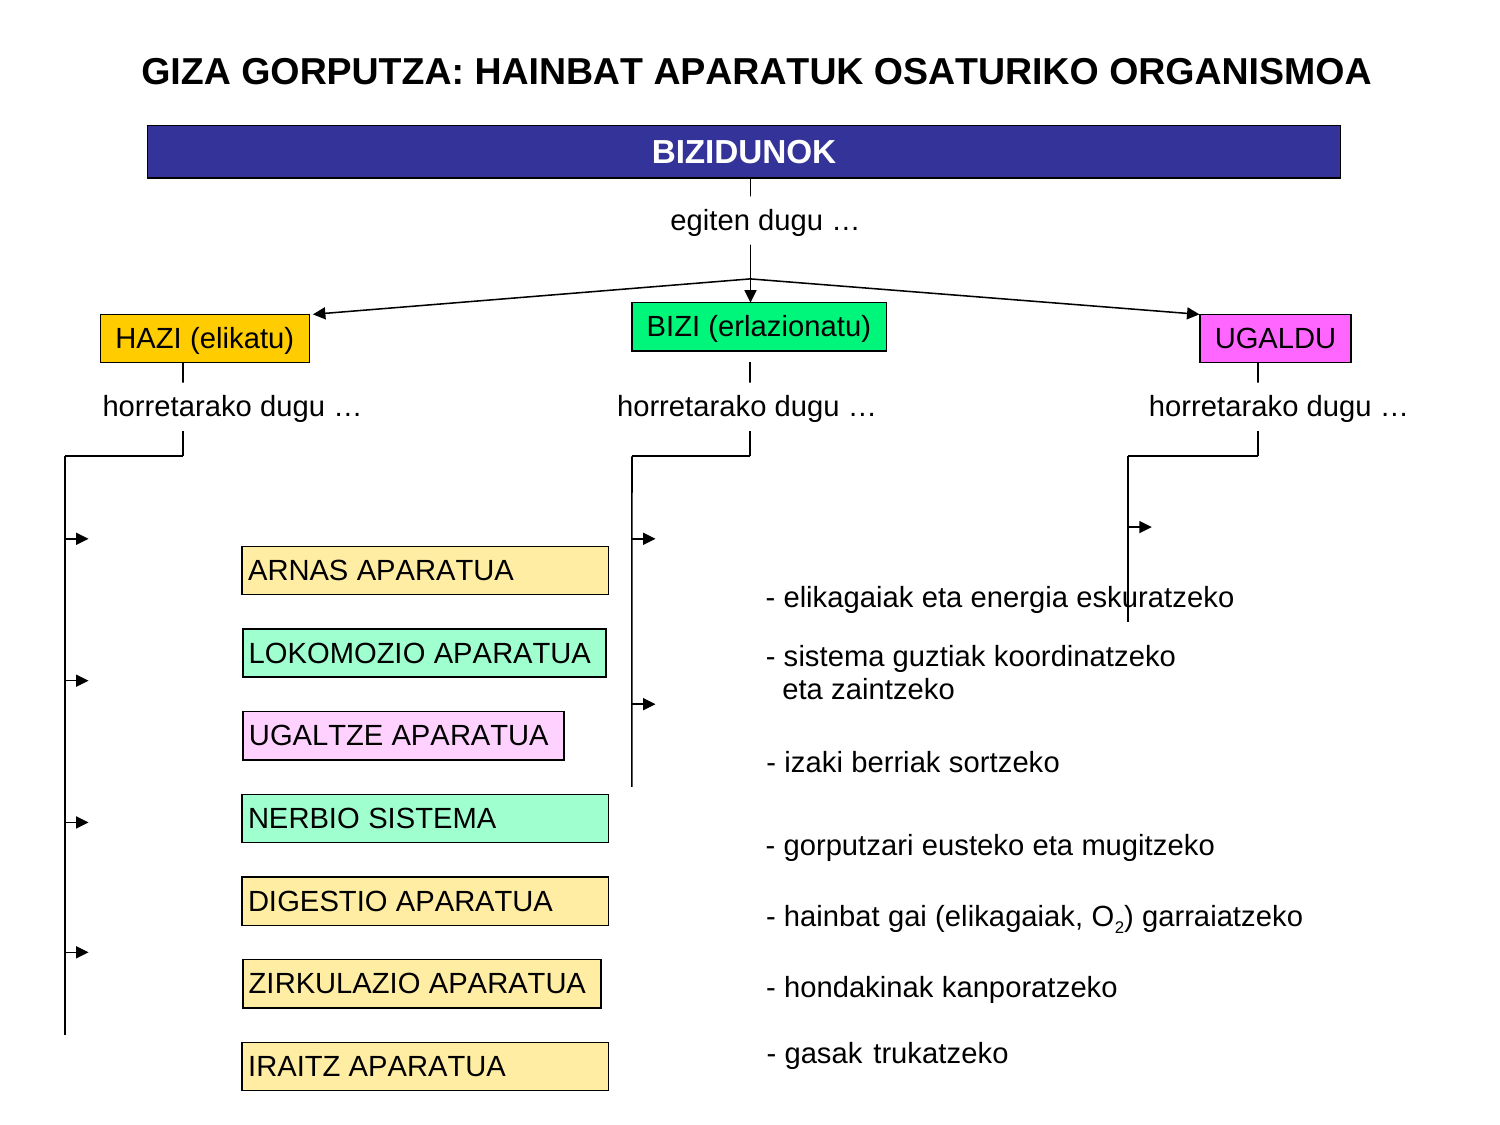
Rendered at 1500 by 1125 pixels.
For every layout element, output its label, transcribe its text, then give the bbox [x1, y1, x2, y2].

text_box - sistema guztiak koordinatzeko eta zaintzeko [759, 632, 1192, 714]
text_box - hondakinak kanporatzeko [760, 963, 1134, 1012]
text_box - gasak trukatzeko [760, 1022, 1024, 1080]
text_box horretarako dugu … [87, 382, 378, 431]
text_box BIZIDUNOK [147, 125, 1341, 178]
text_box HAZI (elikatu) [100, 314, 310, 363]
text_box ZIRKULAZIO APARATUA [242, 959, 602, 1008]
text_box ARNAS APARATUA [242, 546, 609, 595]
text_box NERBIO SISTEMA [242, 794, 609, 843]
text_box horretarako dugu … [1134, 382, 1425, 431]
text_box egiten dugu … [655, 196, 876, 245]
text_box - gorputzari eusteko eta mugitzeko [759, 821, 1231, 870]
text_box - hainbat gai (elikagaiak, O2) garraiatzeko [760, 892, 1319, 946]
text_box UGALTZE APARATUA [243, 711, 564, 760]
text_box GIZA GORPUTZA: HAINBAT APARATUK OSATURIKO ORGANISMOA [126, 42, 1388, 101]
text_box DIGESTIO APARATUA [242, 877, 609, 926]
text_box LOKOMOZIO APARATUA [242, 628, 607, 678]
text_box - izaki berriak sortzeko [760, 738, 1076, 788]
text_box - elikagaiak eta energia eskuratzeko [759, 573, 1251, 622]
text_box UGALDU [1200, 314, 1352, 363]
text_box horretarako dugu … [602, 382, 893, 431]
text_box BIZI (erlazionatu) [631, 302, 887, 351]
text_box IRAITZ APARATUA [242, 1042, 609, 1091]
